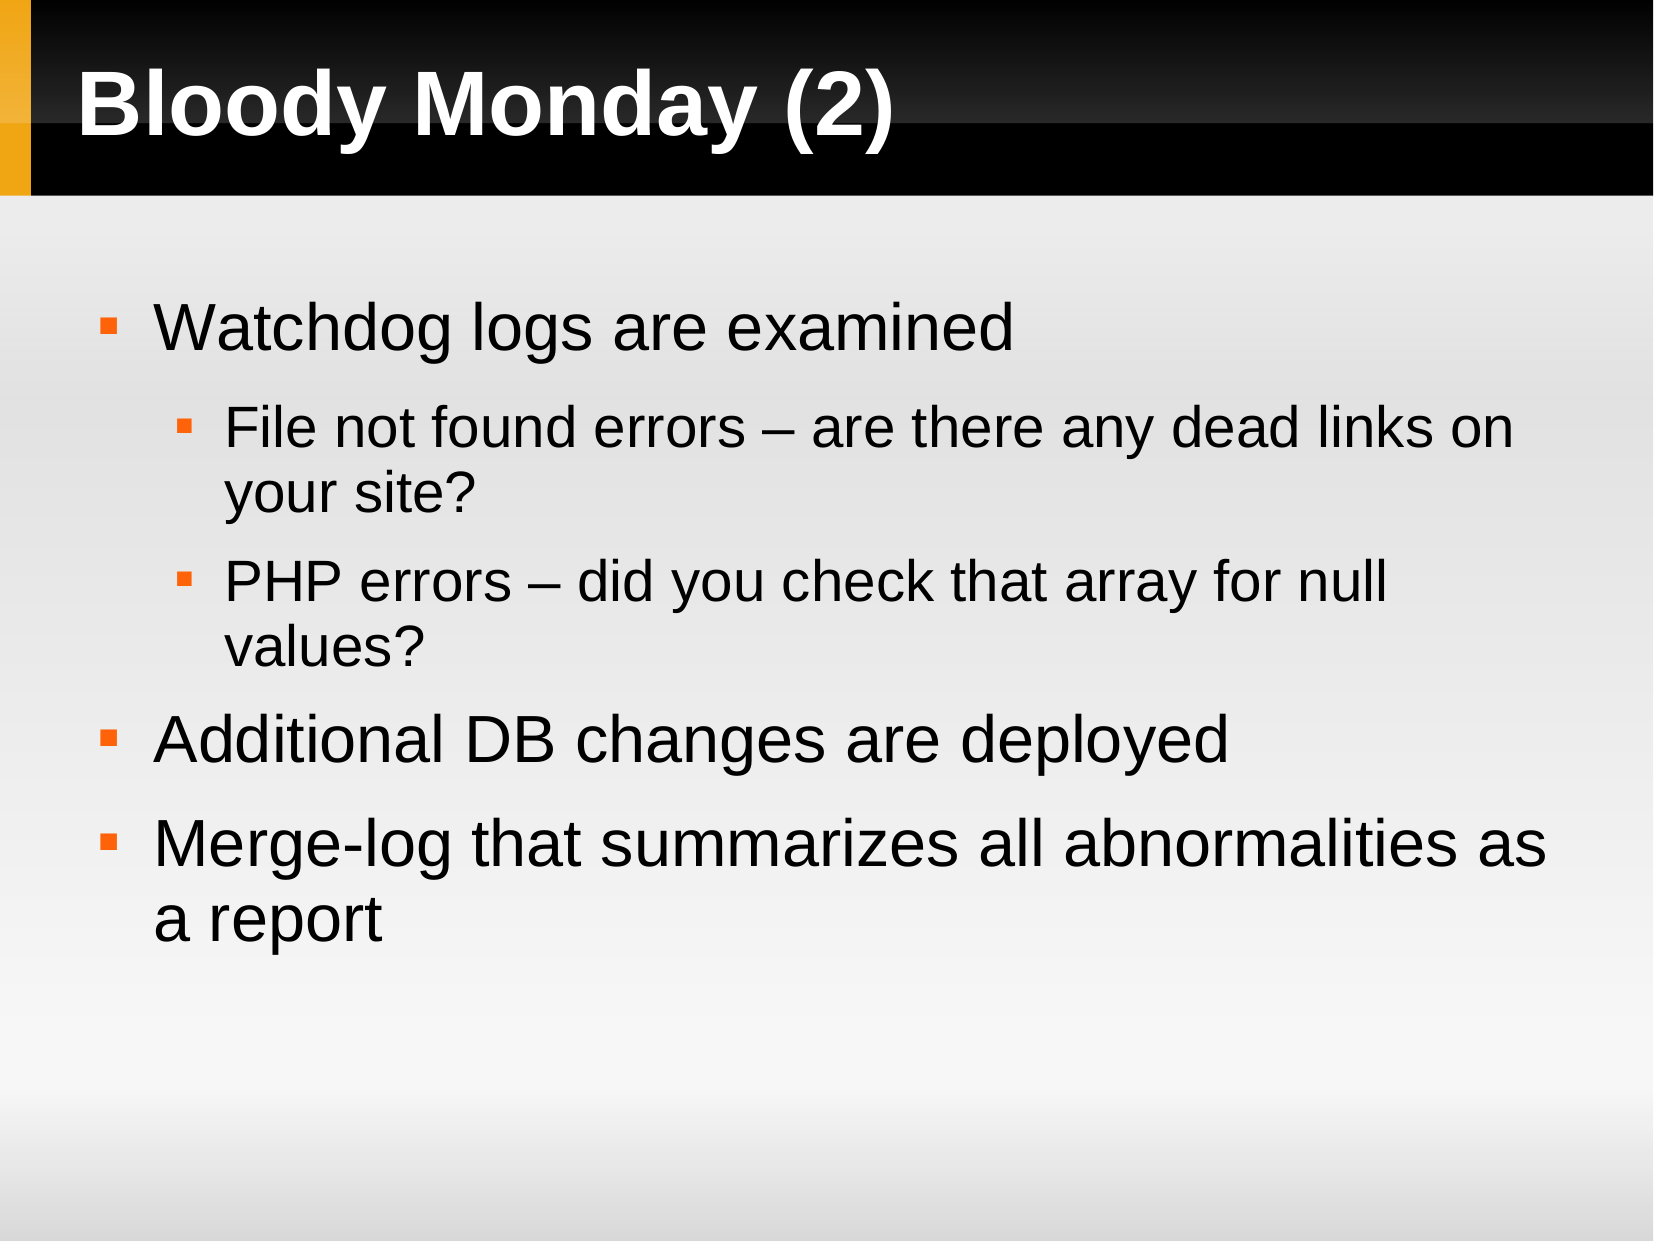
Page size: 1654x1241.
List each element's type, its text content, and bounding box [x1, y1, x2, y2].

title Bloody Monday (2) [76, 7, 1565, 200]
picture [0, 0, 1654, 1241]
list Watchdog logs are examined File not found errors – are there any dead links on your site? PHP errors – did you check that array for null values? Additional DB changes are deployed Merge-log that summarizes all abnormalities as a report [82, 290, 1571, 1095]
